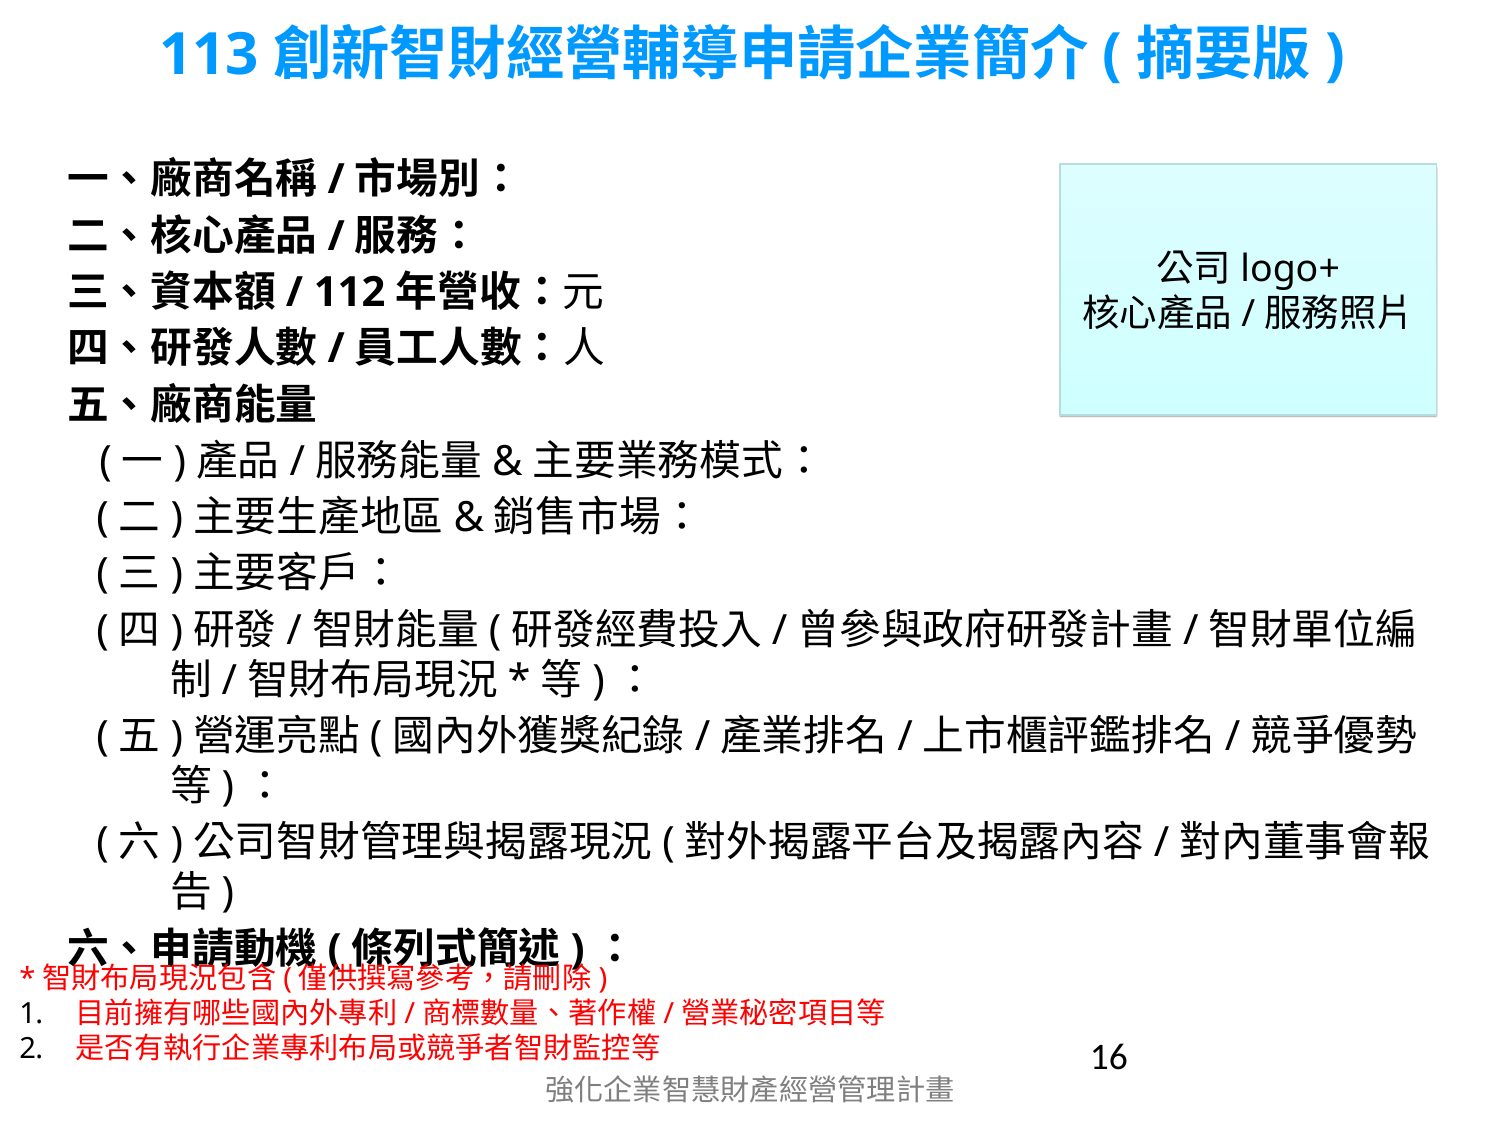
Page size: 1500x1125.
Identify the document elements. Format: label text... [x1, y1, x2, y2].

text_box 113創新智財經營輔導申請企業簡介(摘要版) [4, 0, 1500, 116]
text_box 16 [1074, 1024, 1426, 1103]
text_box 強化企業智慧財產經營管理計畫 [512, 1072, 988, 1125]
text_box 一、廠商名稱/市場別： 二、核心產品/服務： 三、資本額/ 112年營收：元 四、研發人數/員工人數：人 五、廠商能量 (一)產品/服務能量&主要業務模式： (二)主要生產地區&銷售市場： (三)主要客戶： (四)研發/智財能量(研發經費投入/曾參與政府研發計畫/智財單位編制/智財布局現況*等)： (五)營運亮點(國內外獲獎紀錄/產業排名/上市櫃評鑑排名/競爭優勢等)： (六)公司智財管理與揭露現況(對外揭露平台及揭露內容/對內董事會報告) 六、申請動機(條列式簡述)： [52, 144, 1459, 1000]
text_box 公司logo+ 核心產品/服務照片 [1060, 164, 1437, 415]
text_box *智財布局現況包含(僅供撰寫參考，請刪除) 目前擁有哪些國內外專利/商標數量、著作權/營業秘密項目等 是否有執行企業專利布局或競爭者智財監控等 [4, 952, 1014, 1072]
